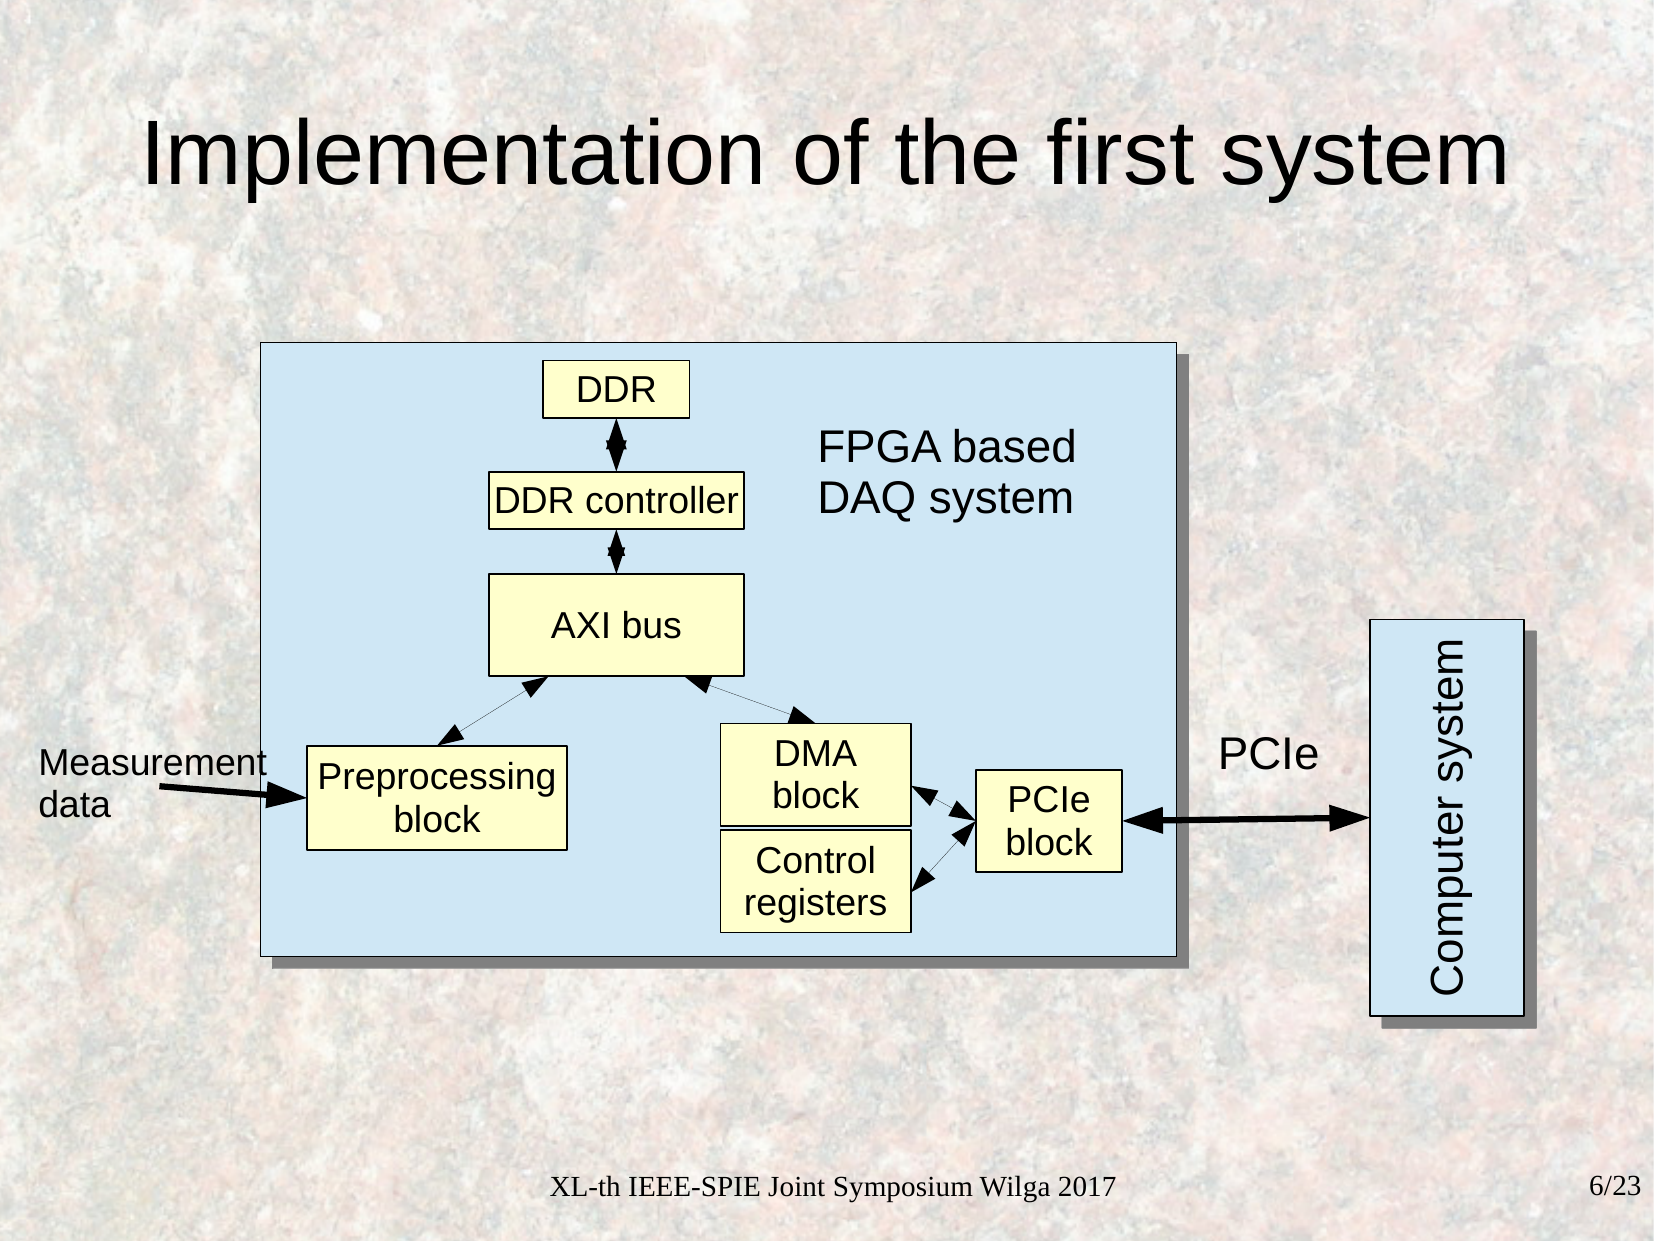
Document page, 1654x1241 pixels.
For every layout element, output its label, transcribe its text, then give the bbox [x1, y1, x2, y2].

text_box Preprocessing block [307, 745, 567, 851]
text_box PCIe block [975, 769, 1123, 873]
text_box [260, 677, 1177, 957]
text_box [260, 342, 1177, 820]
text_box DDR controller [488, 471, 744, 530]
text_box DDR [543, 360, 690, 419]
text_box PCIe [1203, 720, 1335, 787]
text_box Measurement data [23, 734, 282, 833]
title Implementation of the first system [82, 49, 1571, 257]
picture [0, 0, 1654, 1241]
text_box FPGA based DAQ system [802, 413, 1092, 532]
text_box AXI bus [488, 573, 744, 677]
text_box DMA block [720, 723, 911, 826]
text_box Control registers [720, 830, 911, 933]
text_box Computer system [1370, 619, 1524, 1016]
